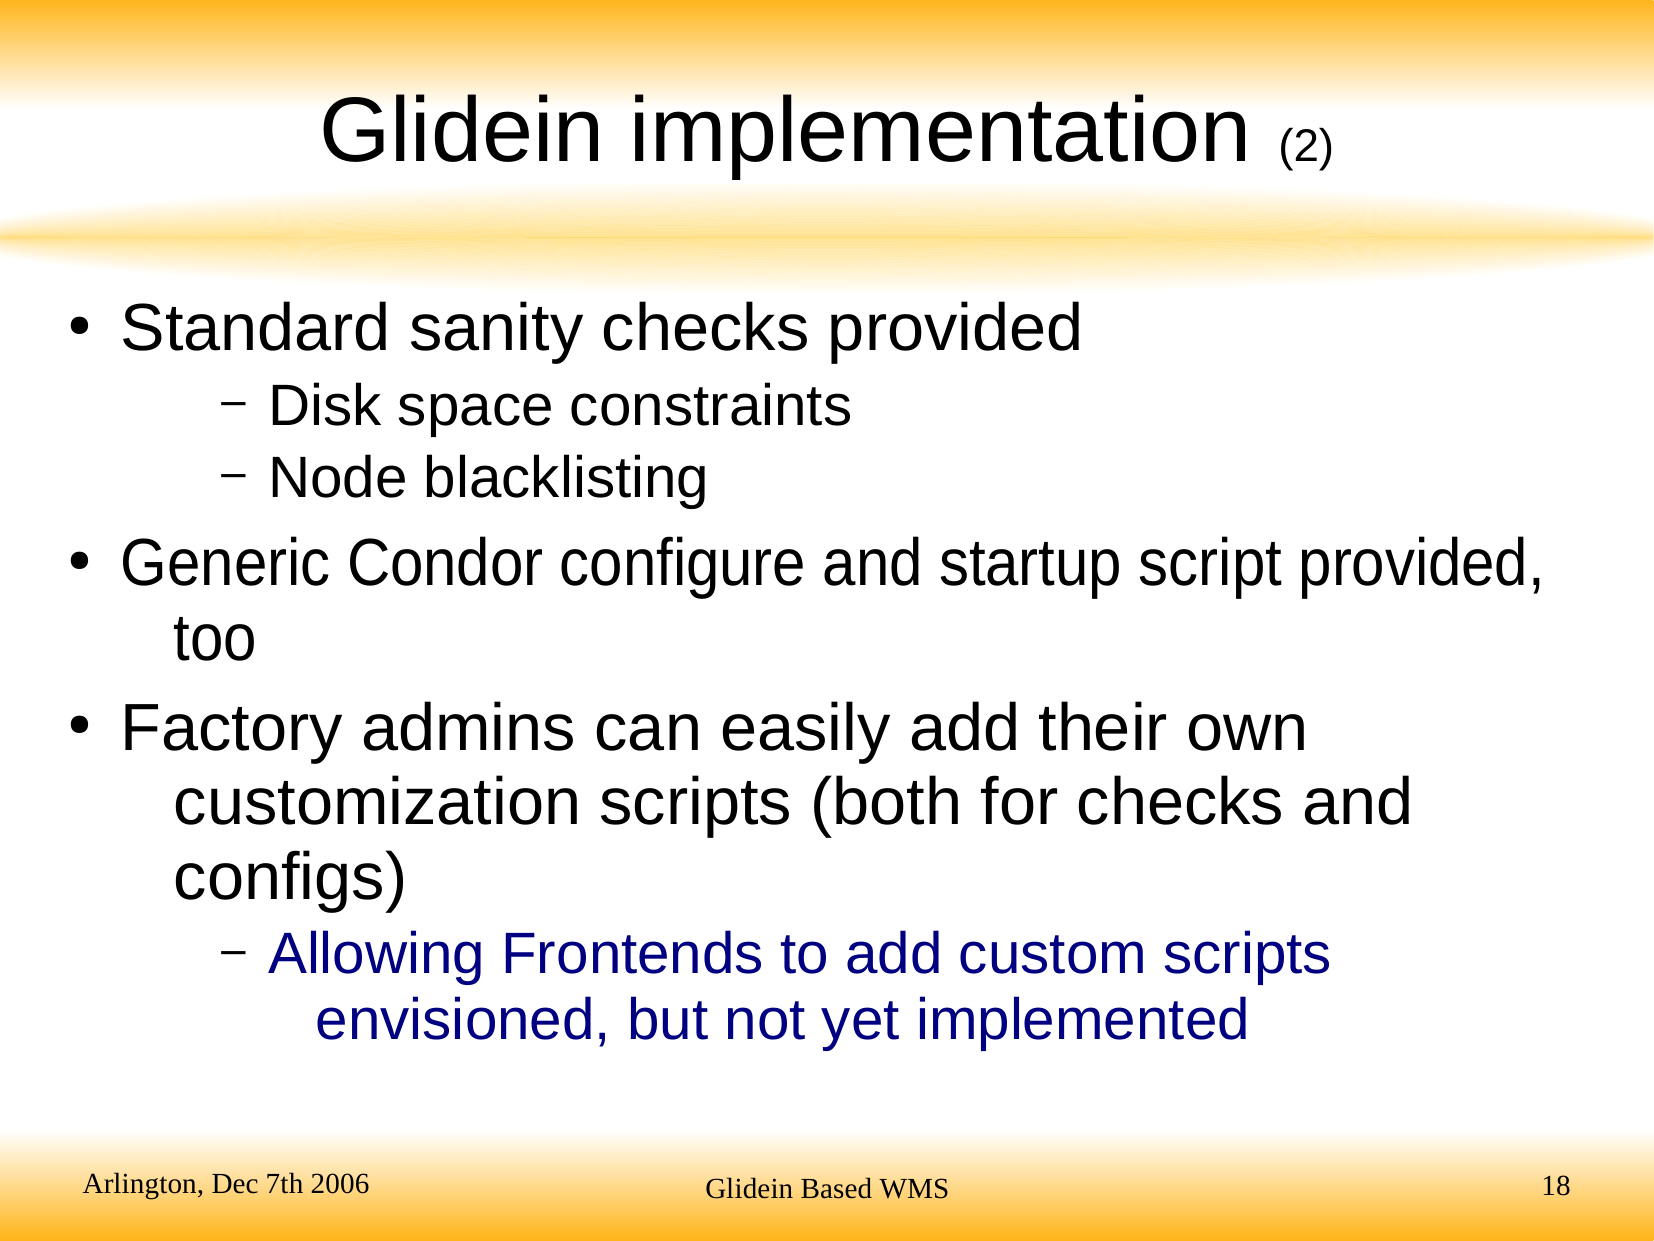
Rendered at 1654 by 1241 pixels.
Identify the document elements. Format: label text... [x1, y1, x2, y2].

title Glidein implementation (2) [82, 25, 1571, 233]
list Standard sanity checks provided Disk space constraints Node blacklisting Generic Condor configure and startup script provided, too Factory admins can easily add their own customization scripts (both for checks and configs) Allowing Frontends to add custom scripts envisioned, but not yet implemented [32, 290, 1635, 1109]
text_box VO frontend [18, 235, 1635, 239]
